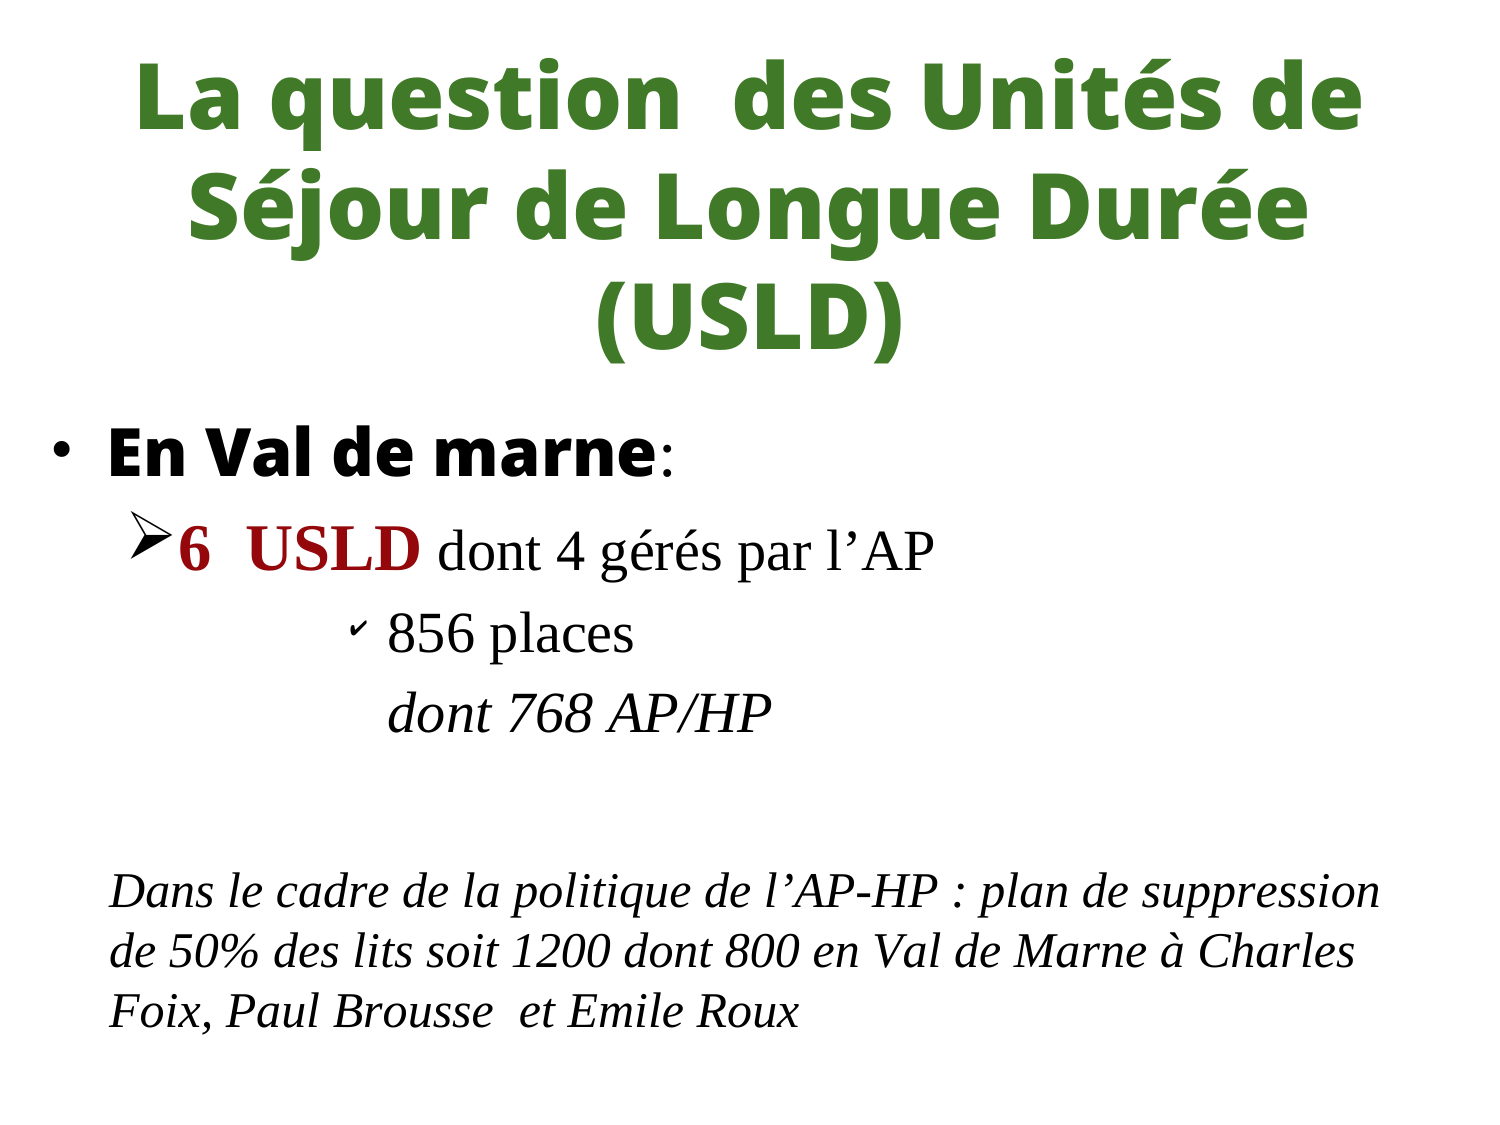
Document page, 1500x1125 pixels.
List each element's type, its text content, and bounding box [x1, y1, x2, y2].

list En Val de marne: 6 USLD dont 4 gérés par l’AP 856 places dont 768 AP/HP [35, 401, 1477, 1028]
text_box Dans le cadre de la politique de l’AP-HP : plan de suppression de 50% des lits soit 1200 dont 800 en Val de Marne à Charles Foix, Paul Brousse et Emile Roux [94, 850, 1441, 1046]
title La question des Unités de Séjour de Longue Durée (USLD) [112, 108, 1388, 297]
